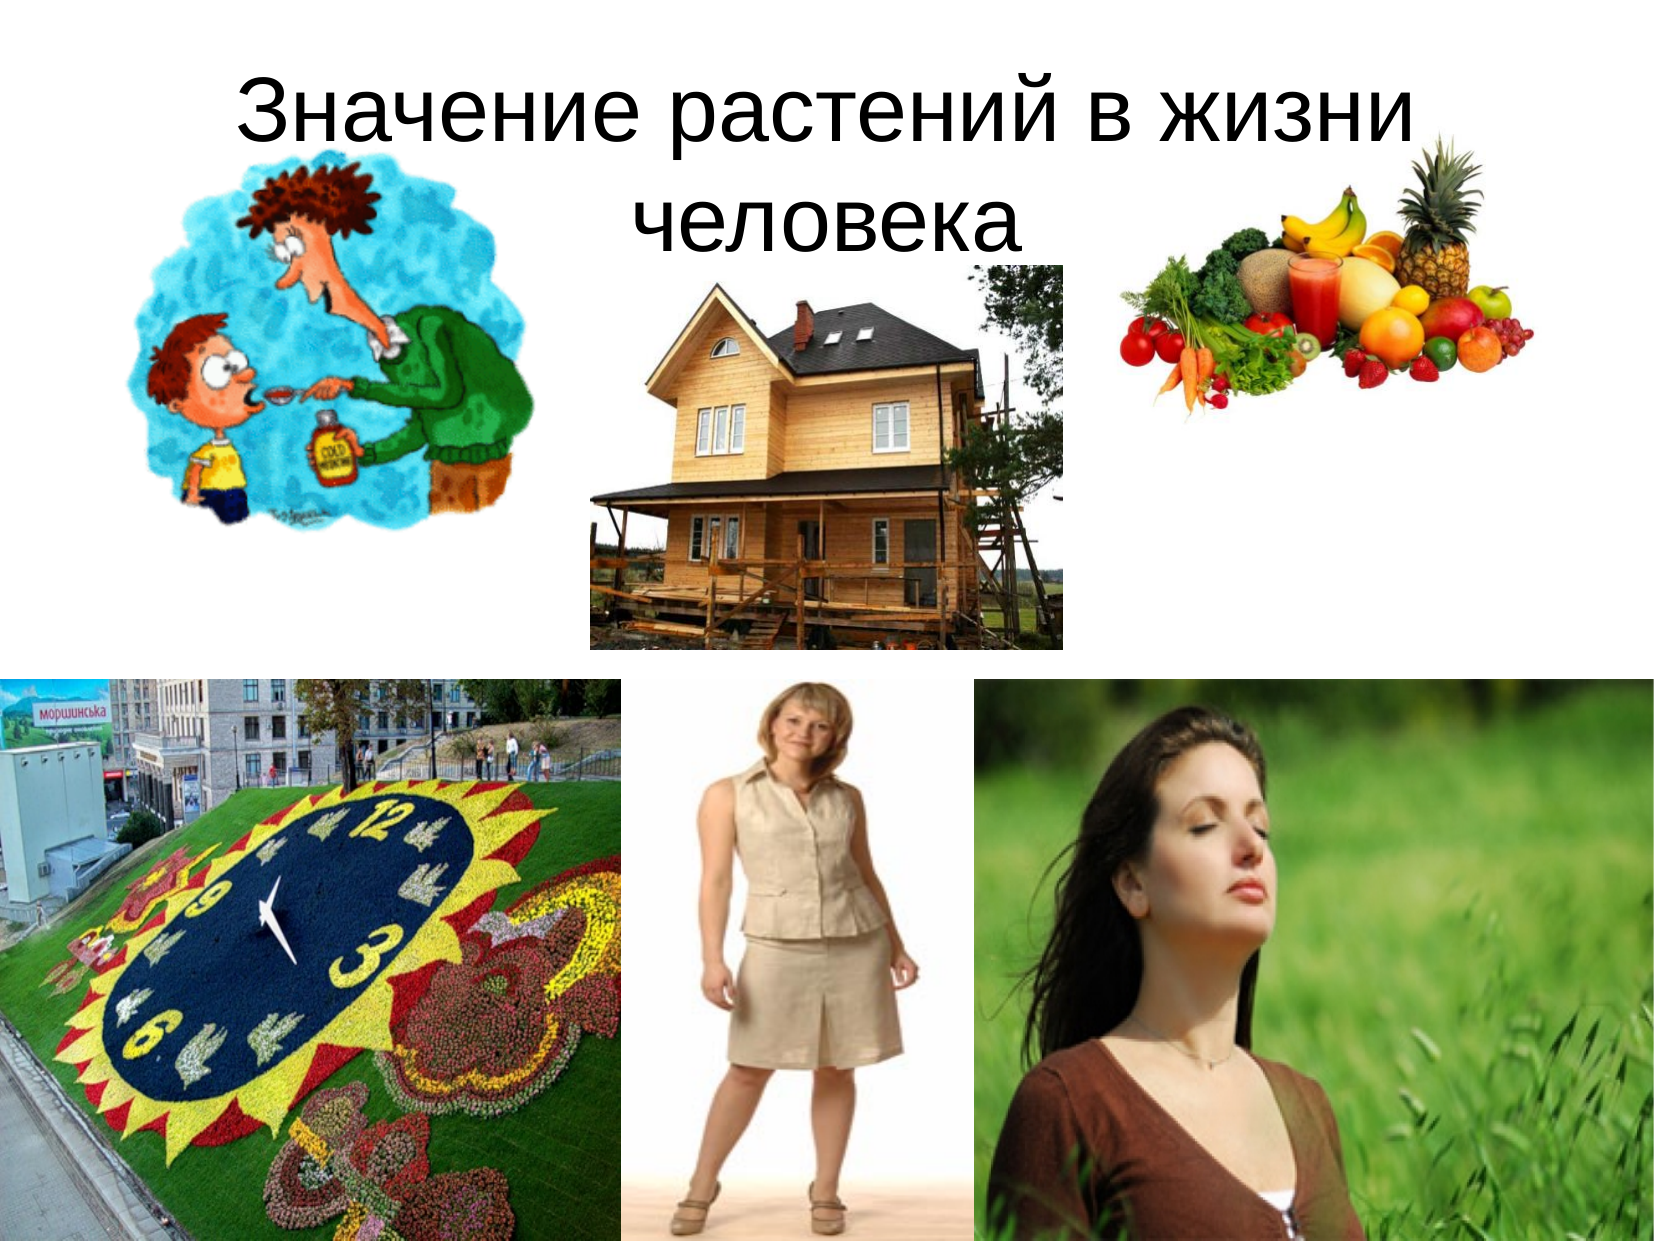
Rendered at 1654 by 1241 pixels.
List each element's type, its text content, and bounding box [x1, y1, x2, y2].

picture [118, 257, 550, 538]
title Значение растений в жизни человека [82, 49, 1571, 257]
picture [0, 679, 1654, 1241]
picture [1085, 257, 1565, 435]
picture [590, 265, 1063, 650]
